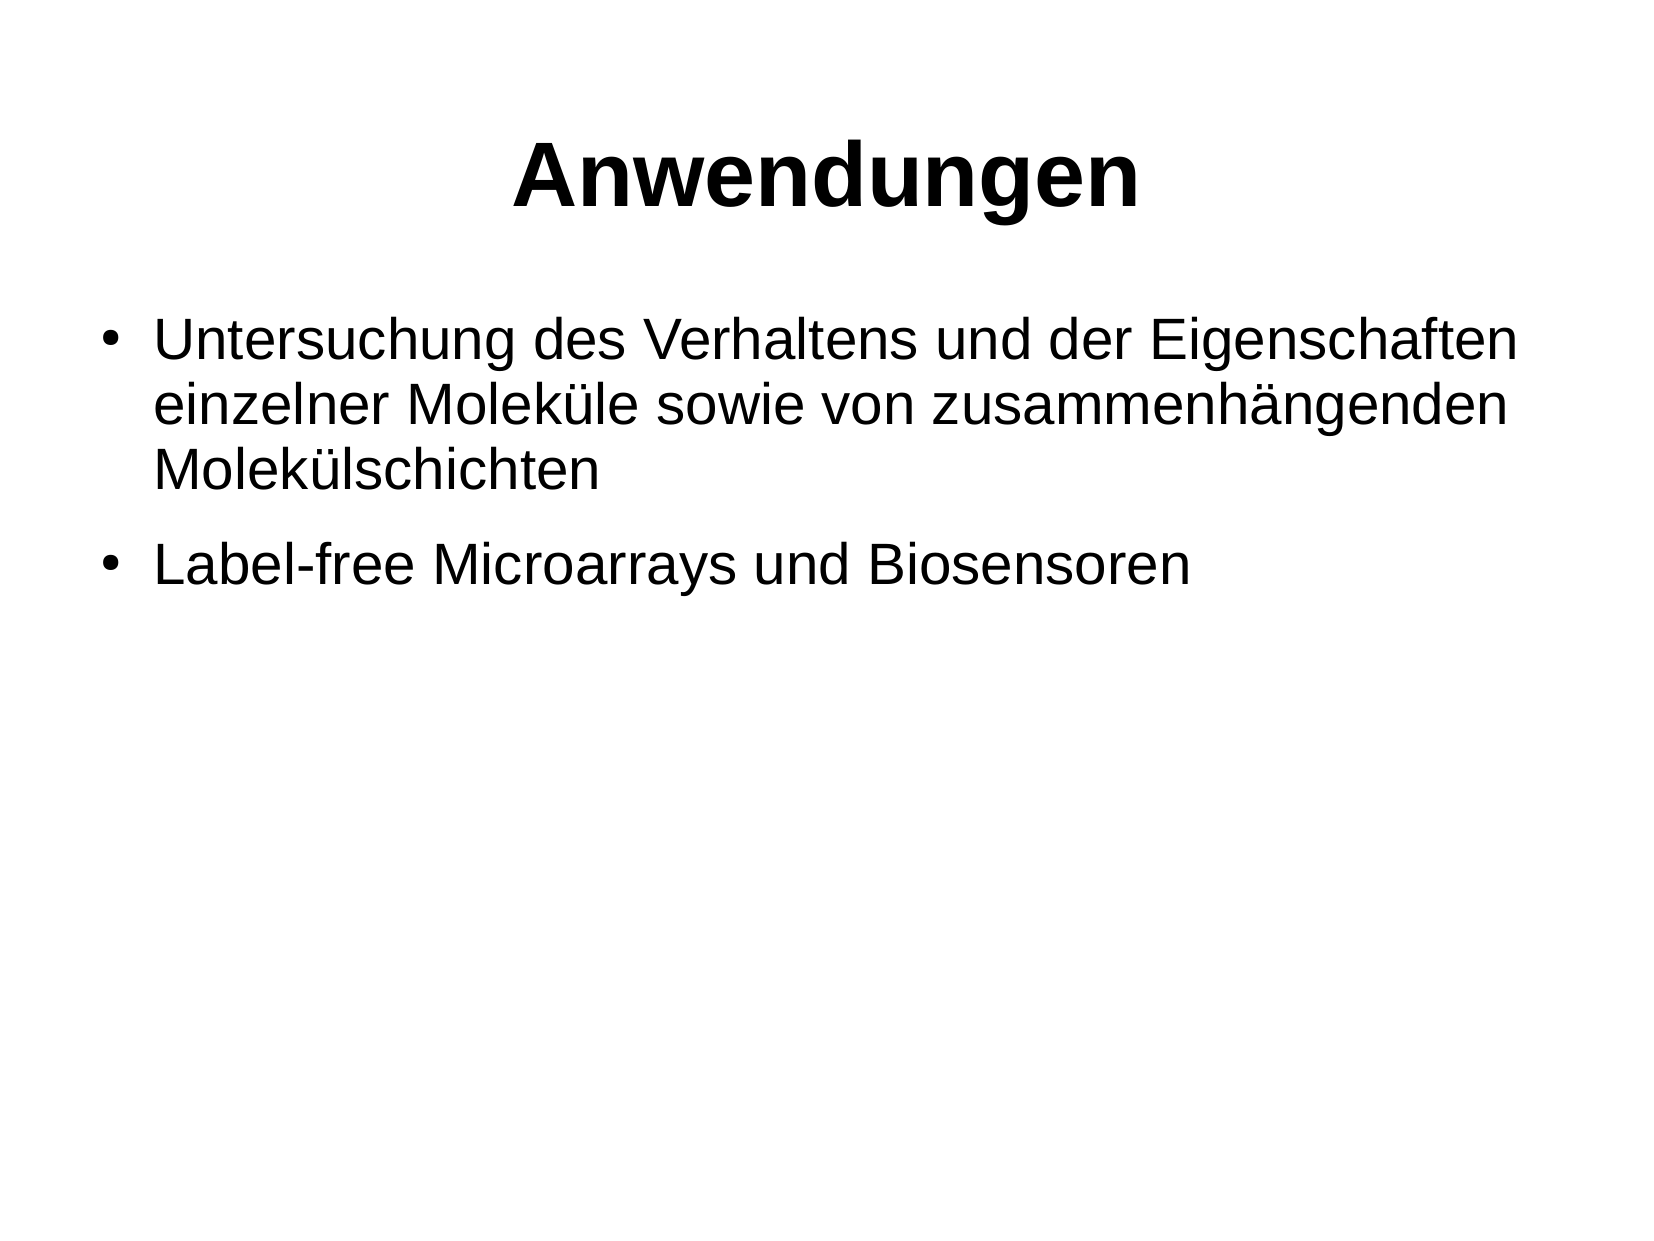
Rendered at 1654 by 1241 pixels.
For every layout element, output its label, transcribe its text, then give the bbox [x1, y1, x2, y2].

title Anwendungen [82, 70, 1571, 278]
list Untersuchung des Verhaltens und der Eigenschaften einzelner Moleküle sowie von zusammenhängenden Molekülschichten Label-free Microarrays und Biosensoren [82, 307, 1571, 1126]
